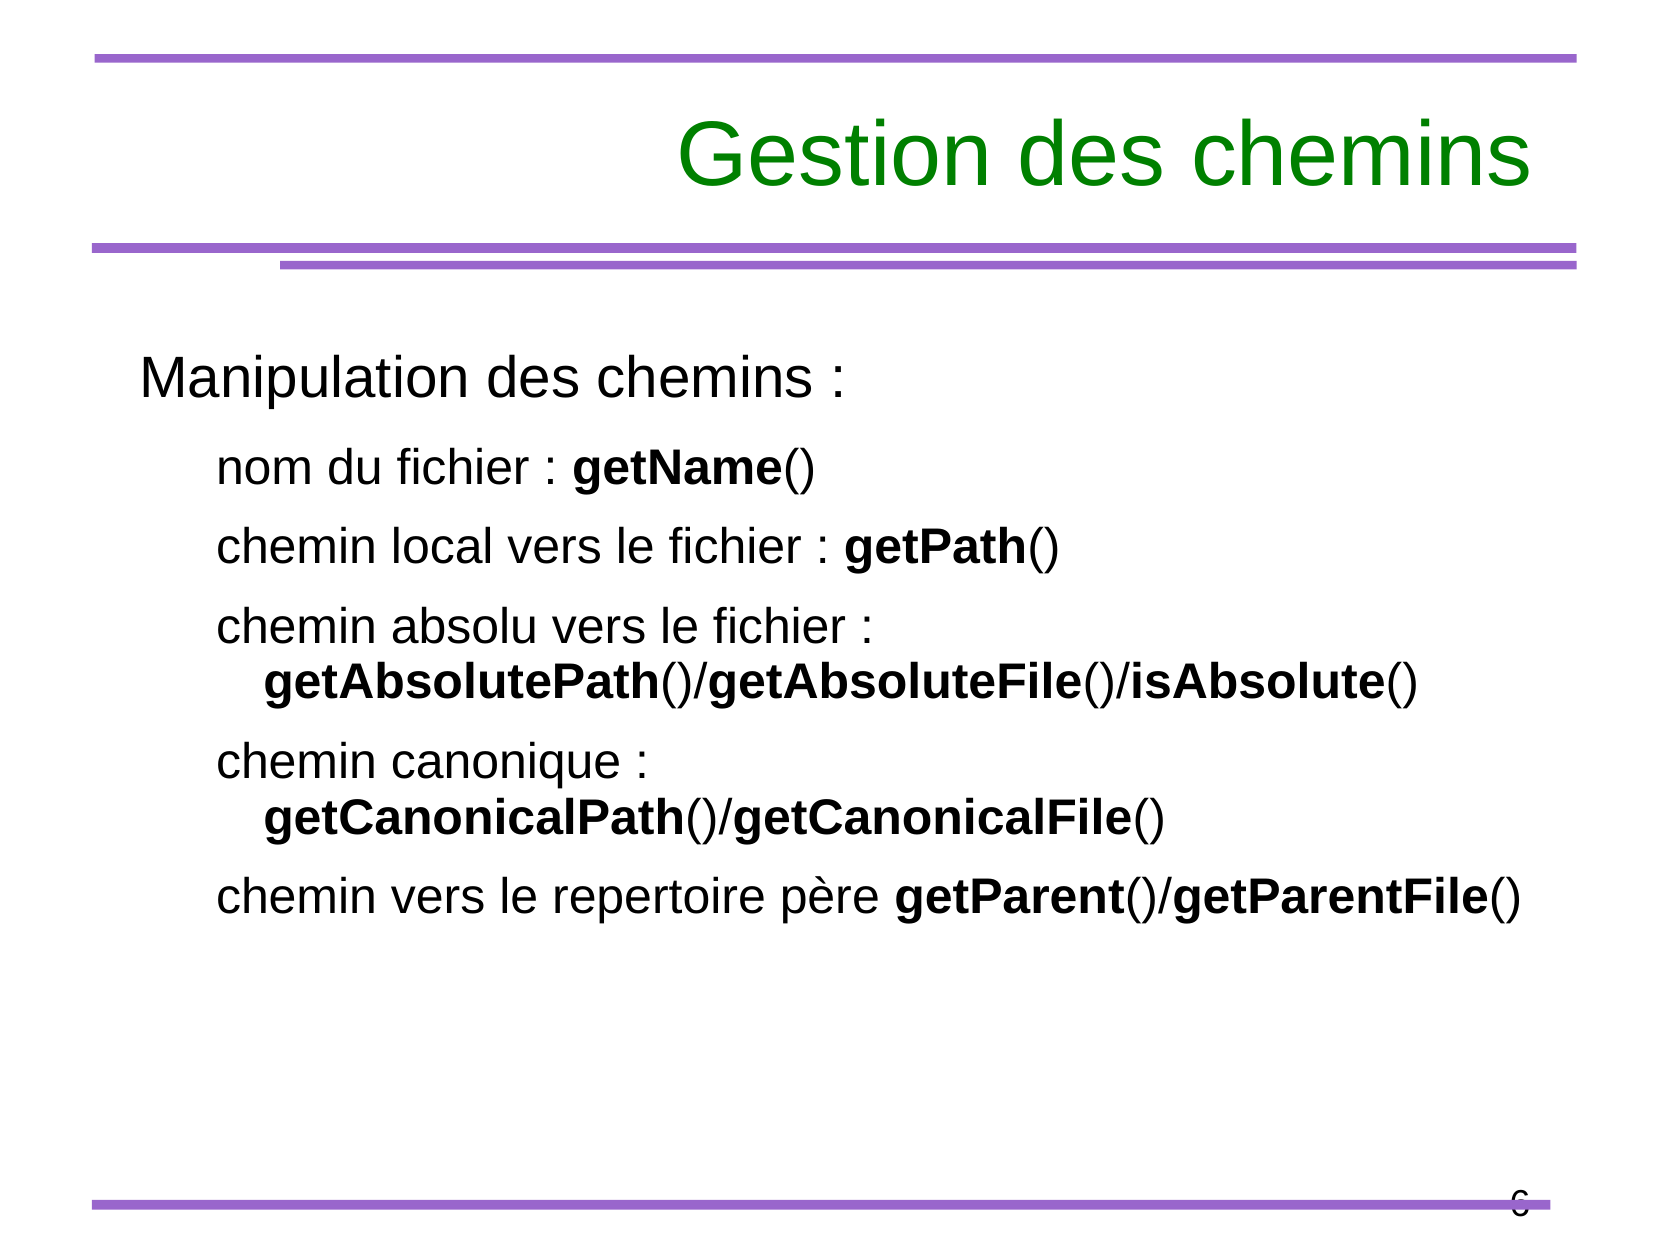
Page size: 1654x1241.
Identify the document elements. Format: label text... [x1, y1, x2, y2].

title Gestion des chemins [121, 49, 1534, 257]
list Manipulation des chemins : nom du fichier : getName() chemin local vers le fichier : getPath() chemin absolu vers le fichier : getAbsolutePath()/getAbsoluteFile()/isAbsolute() chemin canonique : getCanonicalPath()/getCanonicalFile() chemin vers le repertoire père getParent()/getParentFile() [121, 344, 1534, 1230]
